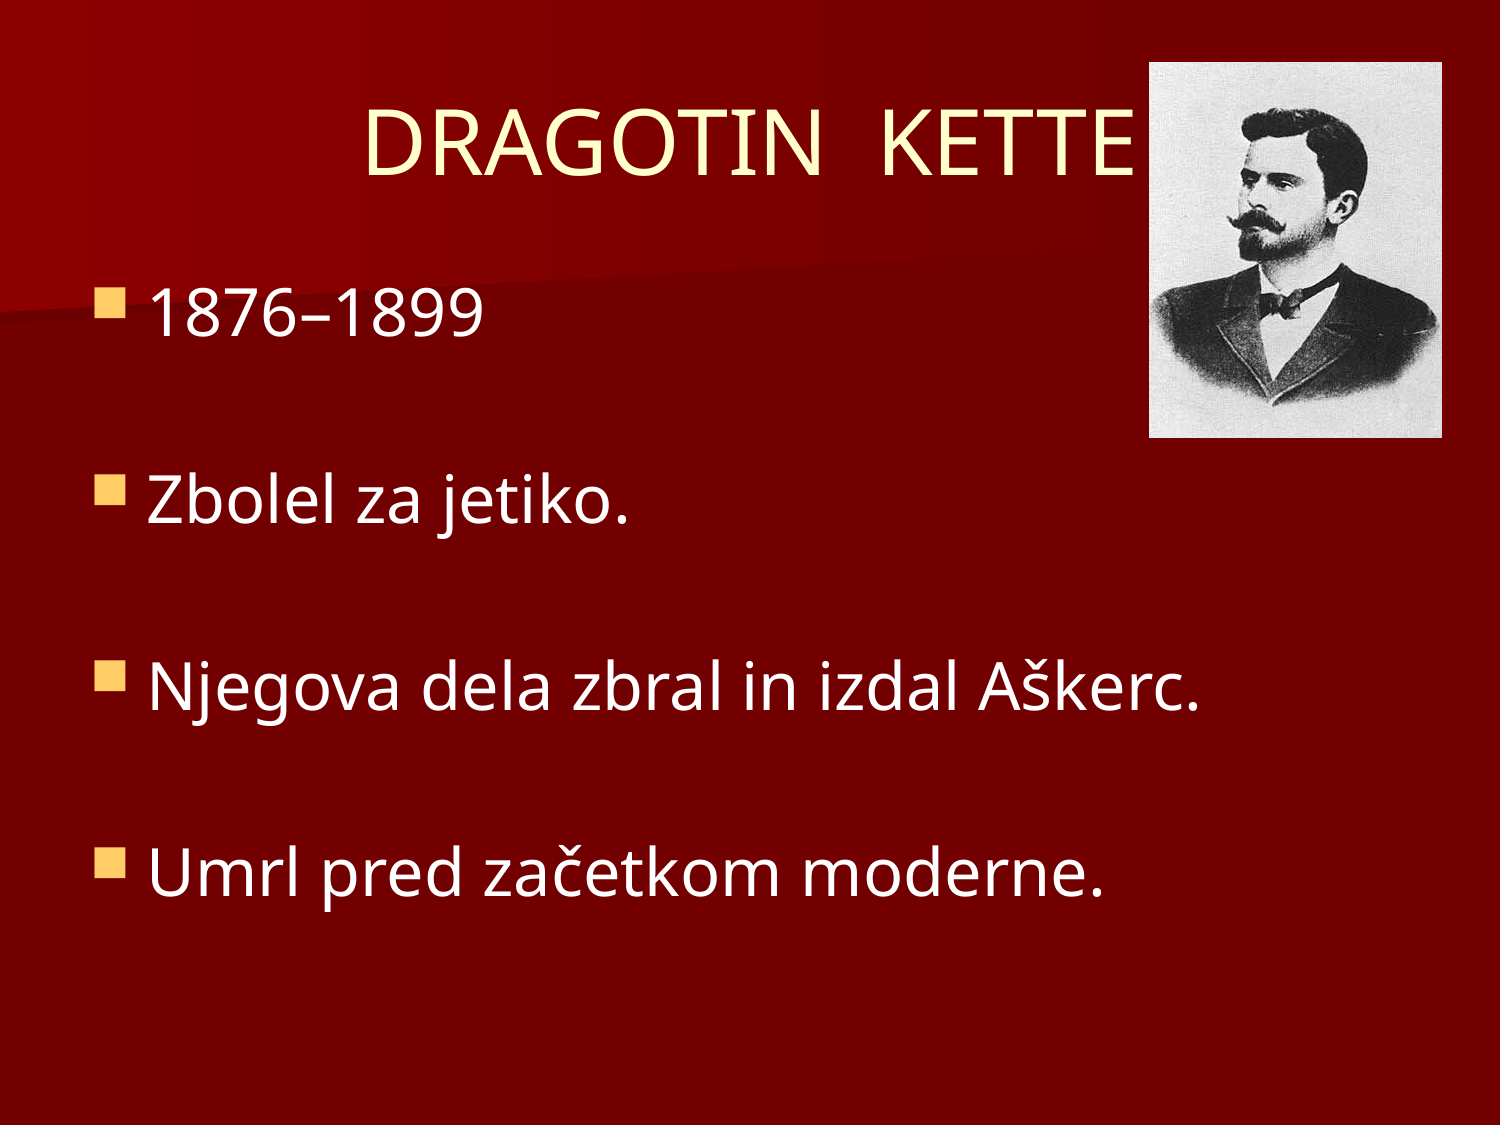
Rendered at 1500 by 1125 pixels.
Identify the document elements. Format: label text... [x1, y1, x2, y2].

title DRAGOTIN KETTE [75, 45, 1425, 233]
list 1876–1899 Zbolel za jetiko. Njegova dela zbral in izdal Aškerc. Umrl pred začetkom moderne. [75, 262, 1425, 1000]
picture [1149, 62, 1442, 438]
